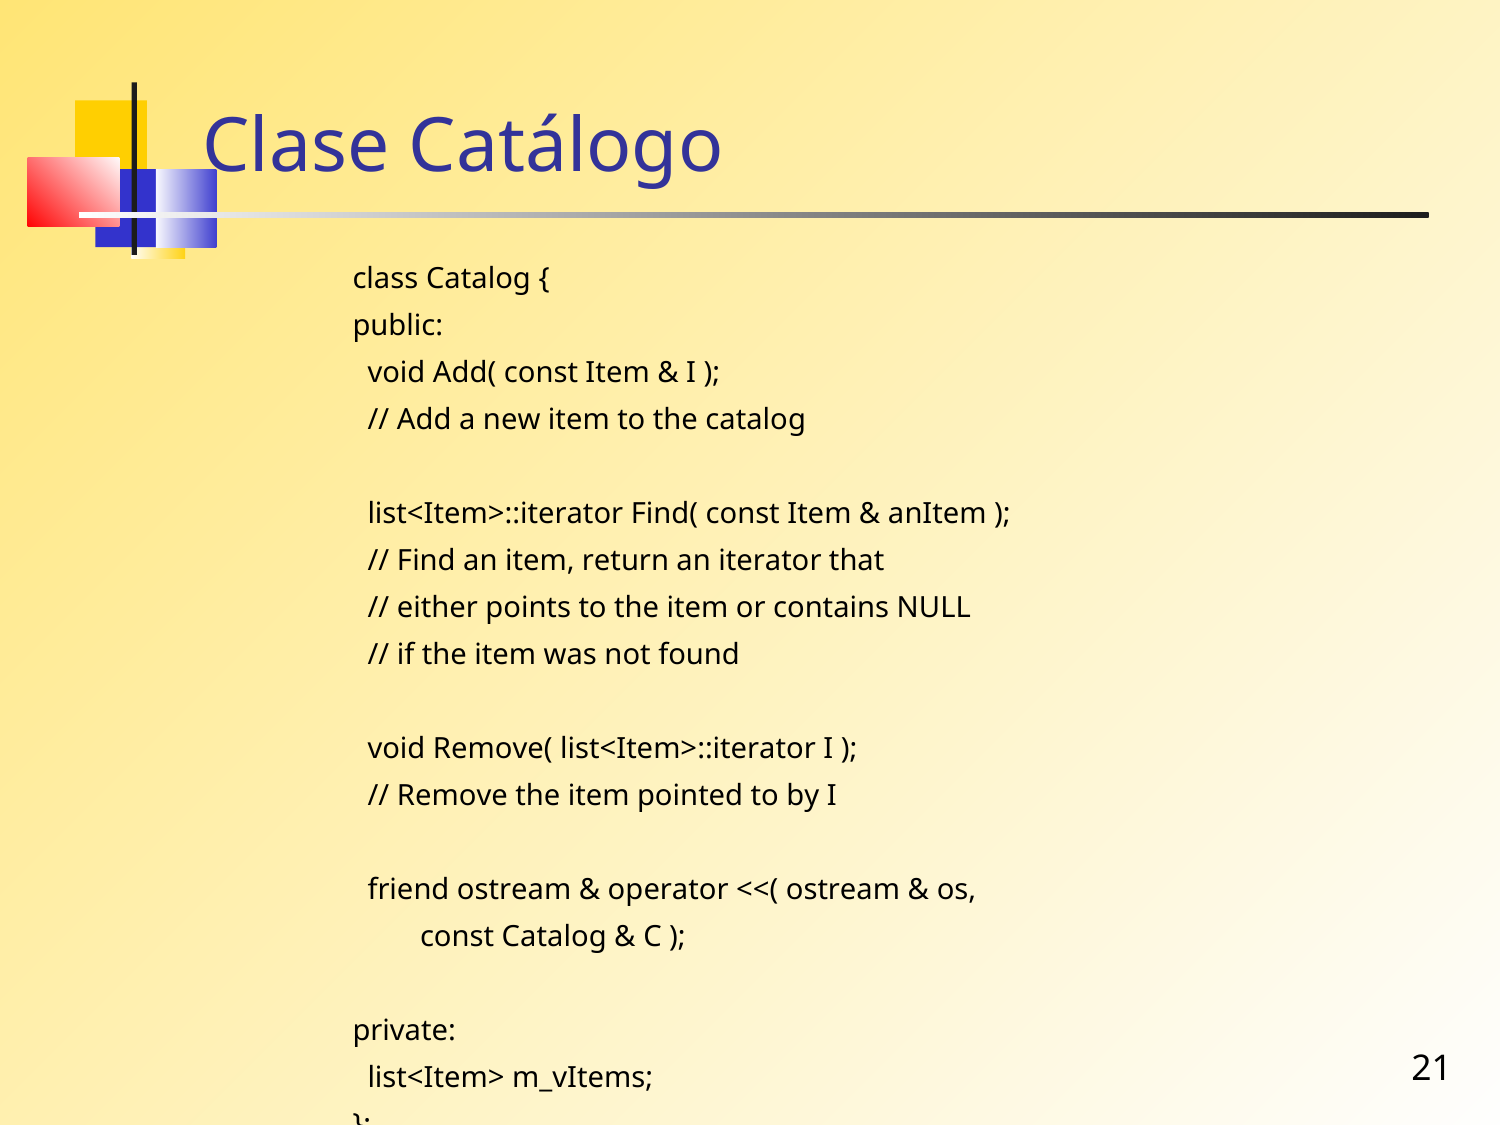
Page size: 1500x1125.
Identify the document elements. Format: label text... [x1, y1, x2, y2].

list class Catalog { public: void Add( const Item & I ); // Add a new item to the catalog list<Item>::iterator Find( const Item & anItem ); // Find an item, return an iterator that // either points to the item or contains NULL // if the item was not found void Remove( list<Item>::iterator I ); // Remove the item pointed to by I friend ostream & operator <<( ostream & os, const Catalog & C ); private: list<Item> m_vItems; }; [337, 249, 1463, 1066]
title Clase Catálogo [187, 37, 1466, 201]
